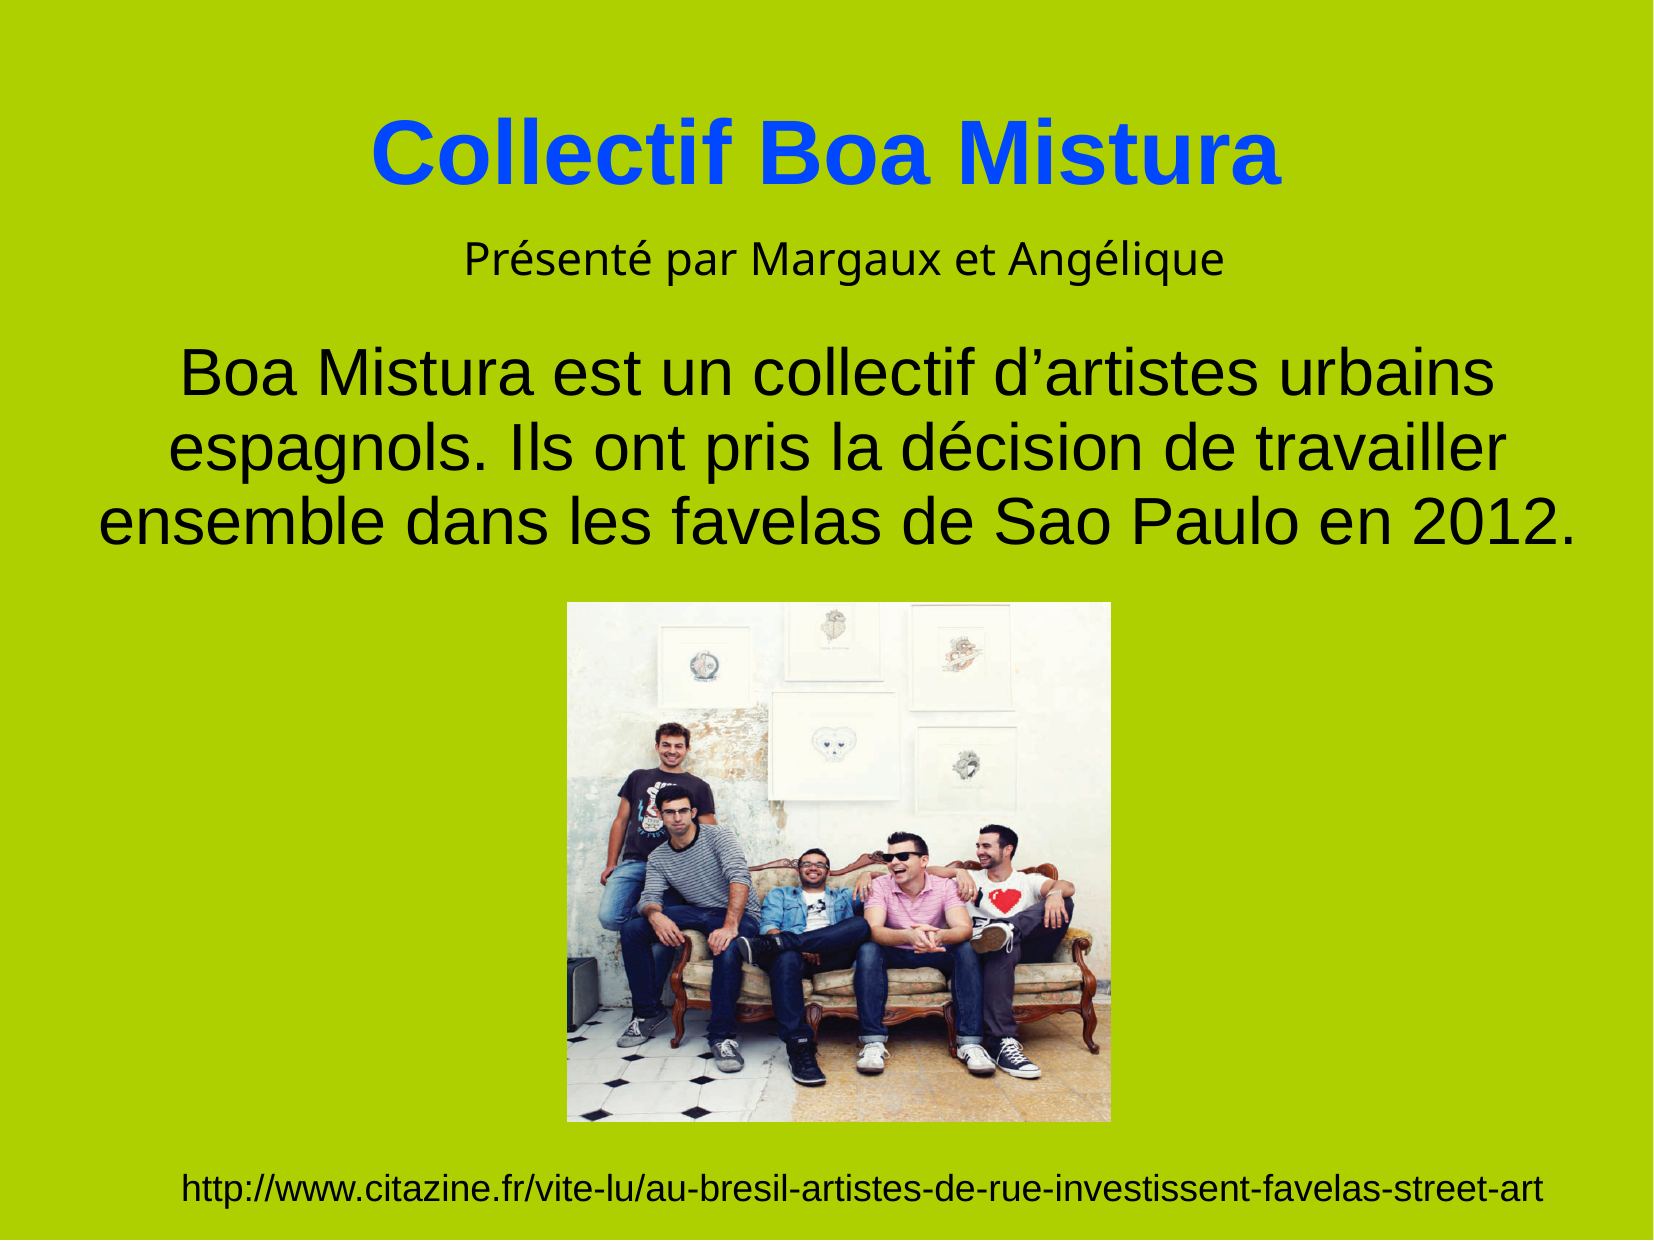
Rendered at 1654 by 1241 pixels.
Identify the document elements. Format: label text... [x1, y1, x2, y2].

text_box http://www.citazine.fr/vite-lu/au-bresil-artistes-de-rue-investissent-favelas-street-art [166, 1159, 1560, 1217]
subtitle Boa Mistura est un collectif d’artistes urbains espagnols. Ils ont pris la décision de travailler ensemble dans les favelas de Sao Paulo en 2012. [94, 94, 1583, 875]
title Collectif Boa Mistura [82, 49, 1571, 257]
picture [567, 602, 1111, 1123]
text_box Présenté par Margaux et Angélique [259, 218, 1430, 282]
